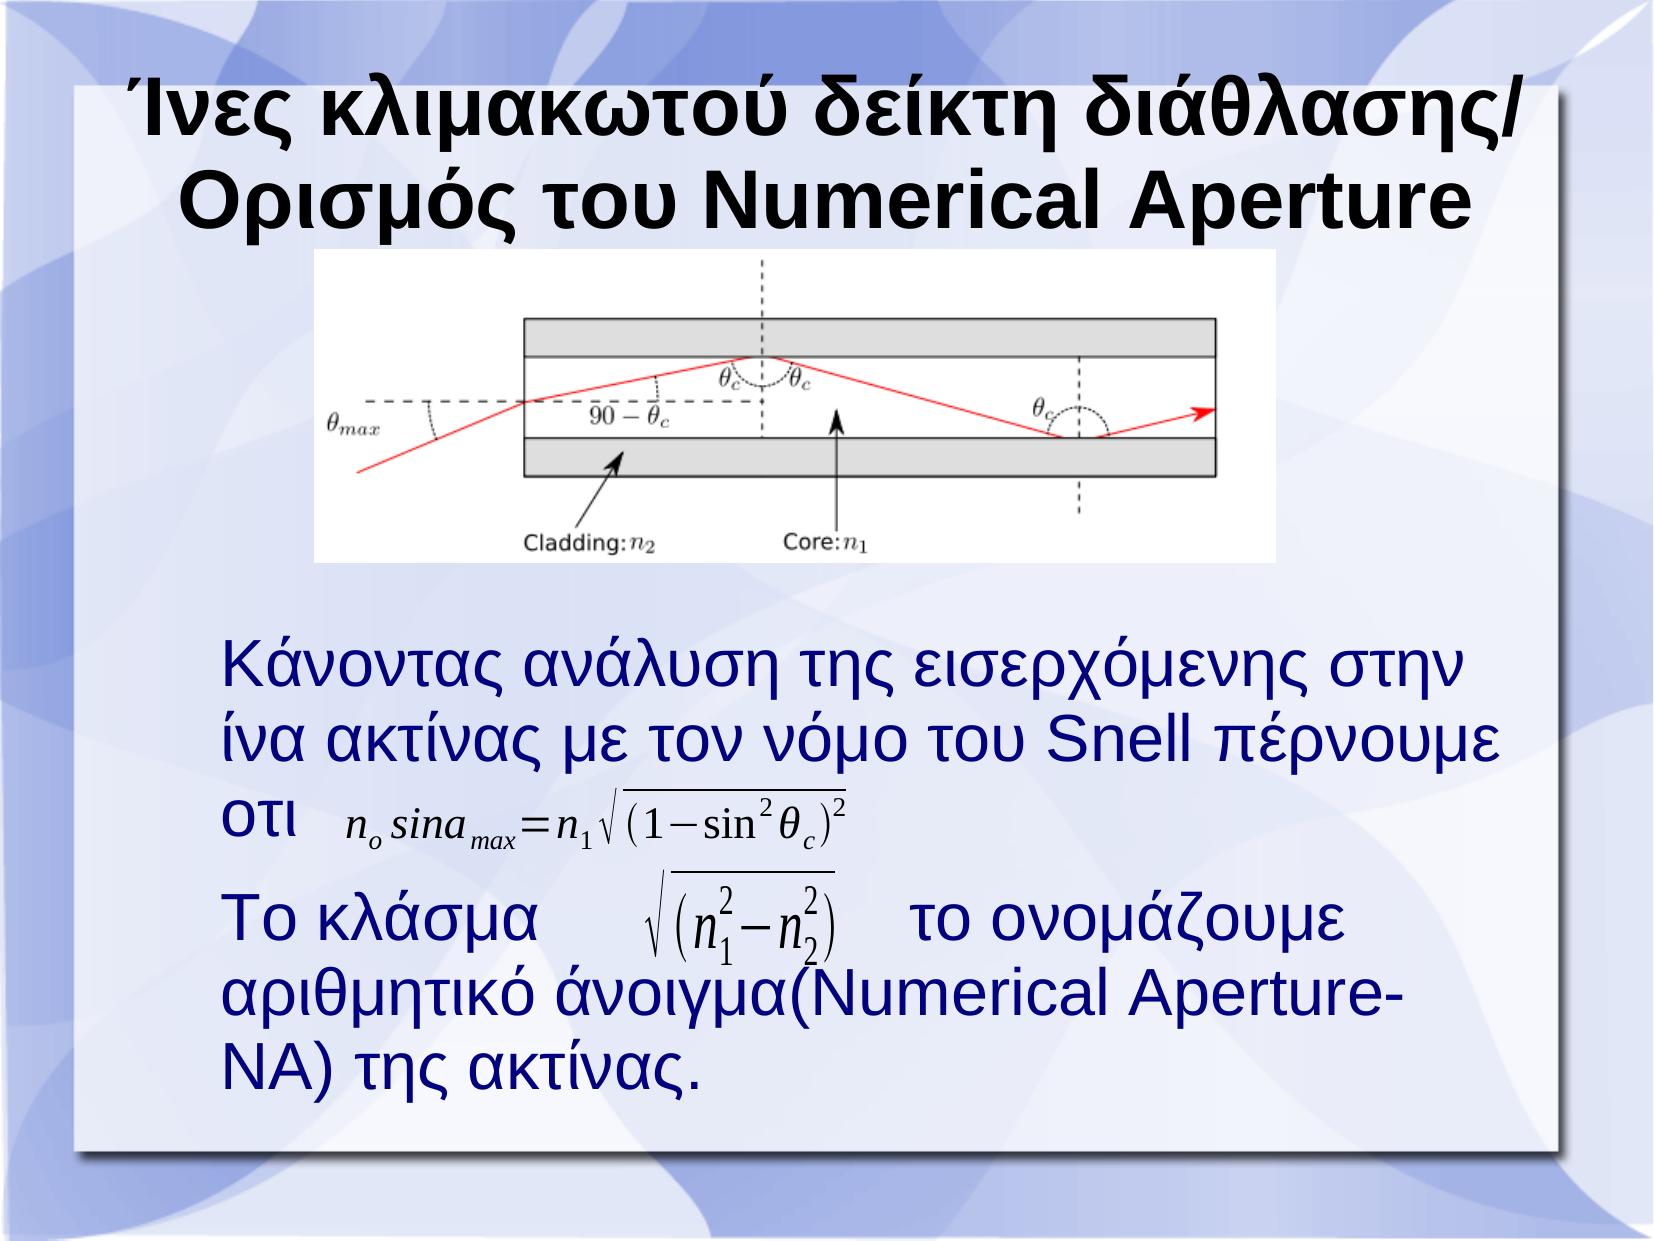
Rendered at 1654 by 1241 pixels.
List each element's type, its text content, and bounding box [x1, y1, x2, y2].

chart [637, 868, 844, 976]
title Ίνες κλιμακωτού δείκτη διάθλασης/ Ορισμός του Numerical Aperture [82, 49, 1571, 257]
list Κάνοντας ανάλυση της εισερχόμενης στην ίνα ακτίνας με τον νόμο του Snell πέρνουμε οτι Το κλάσμα το ονομάζουμε αριθμητικό άνοιγμα(Numerical Aperture-NA) της ακτίνας. [150, 521, 1508, 1238]
chart [337, 787, 853, 856]
picture [0, 0, 1654, 1241]
